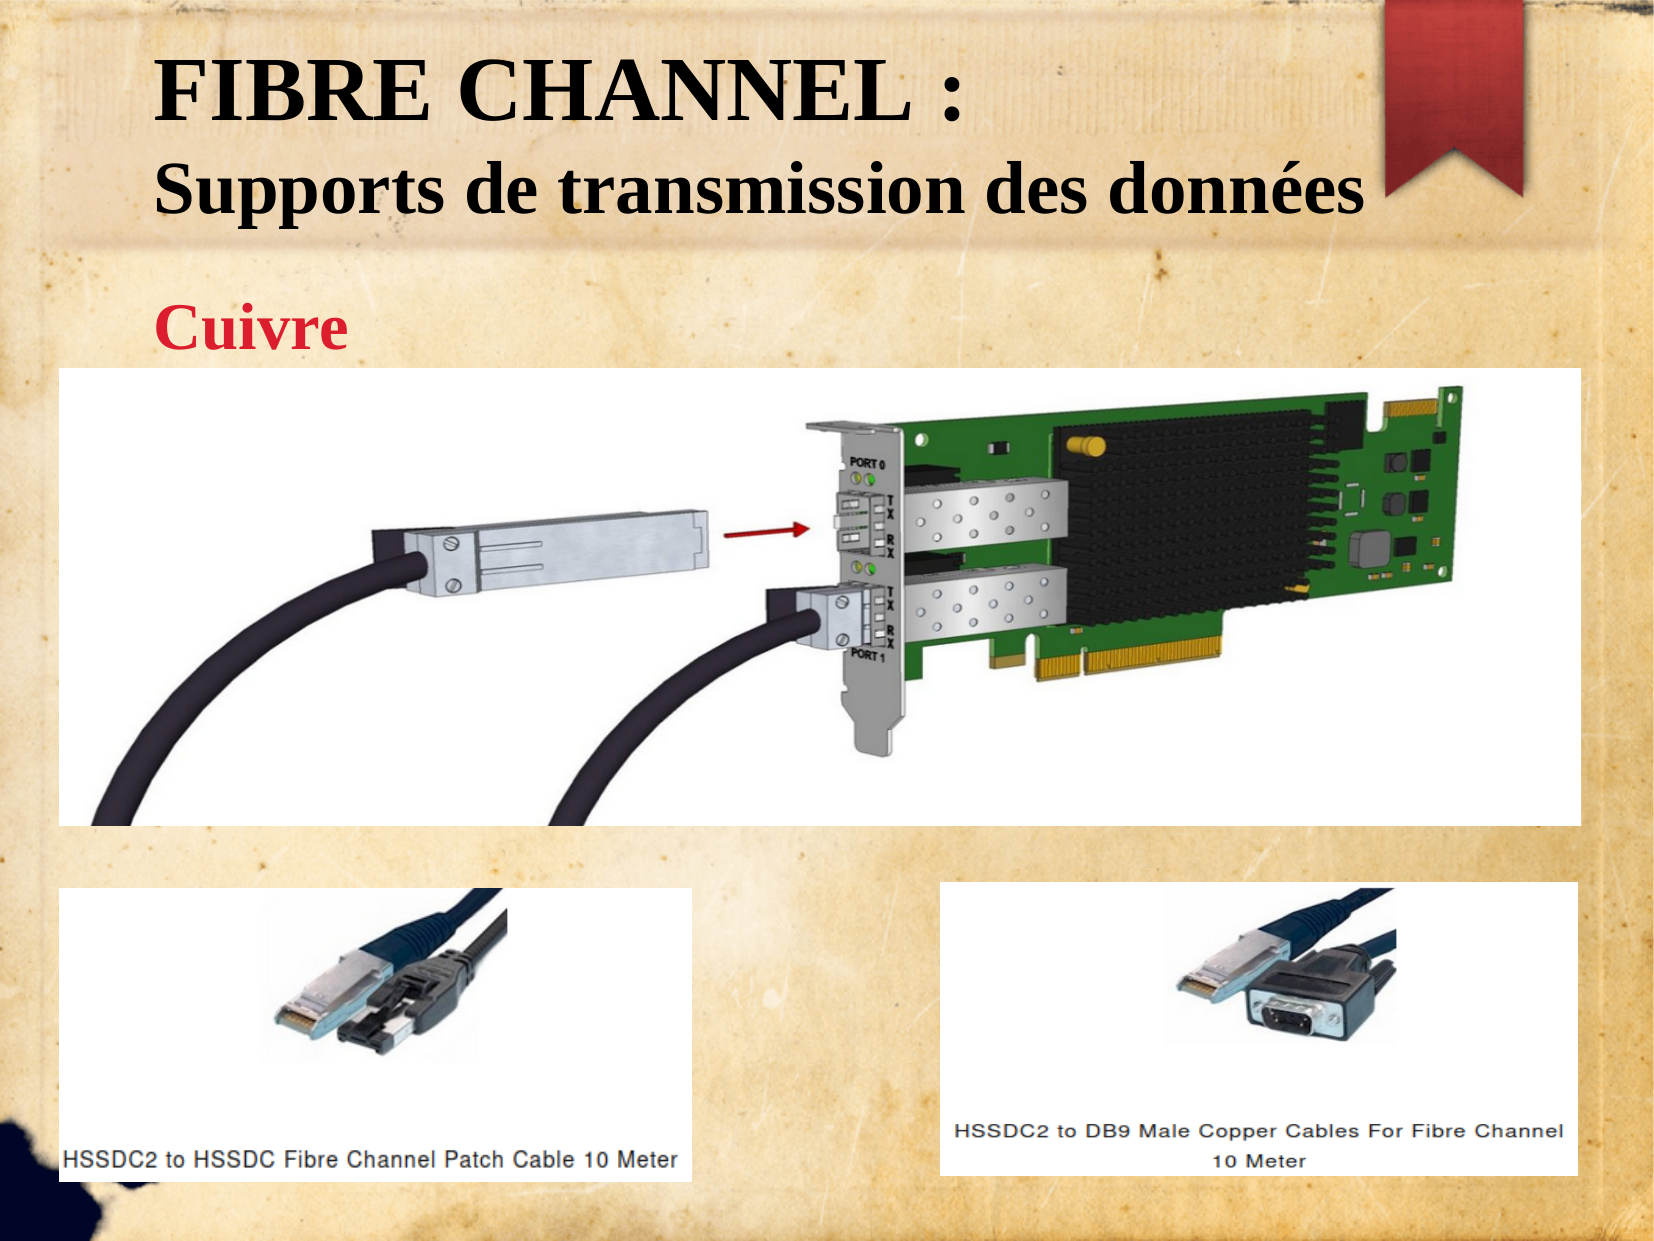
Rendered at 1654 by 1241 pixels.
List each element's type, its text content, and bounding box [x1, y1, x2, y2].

list Cuivre [82, 290, 1538, 368]
list Cuivre [82, 826, 1538, 1241]
title FIBRE CHANNEL : Supports de transmission des données [82, 0, 1506, 274]
picture [0, 0, 1654, 1241]
